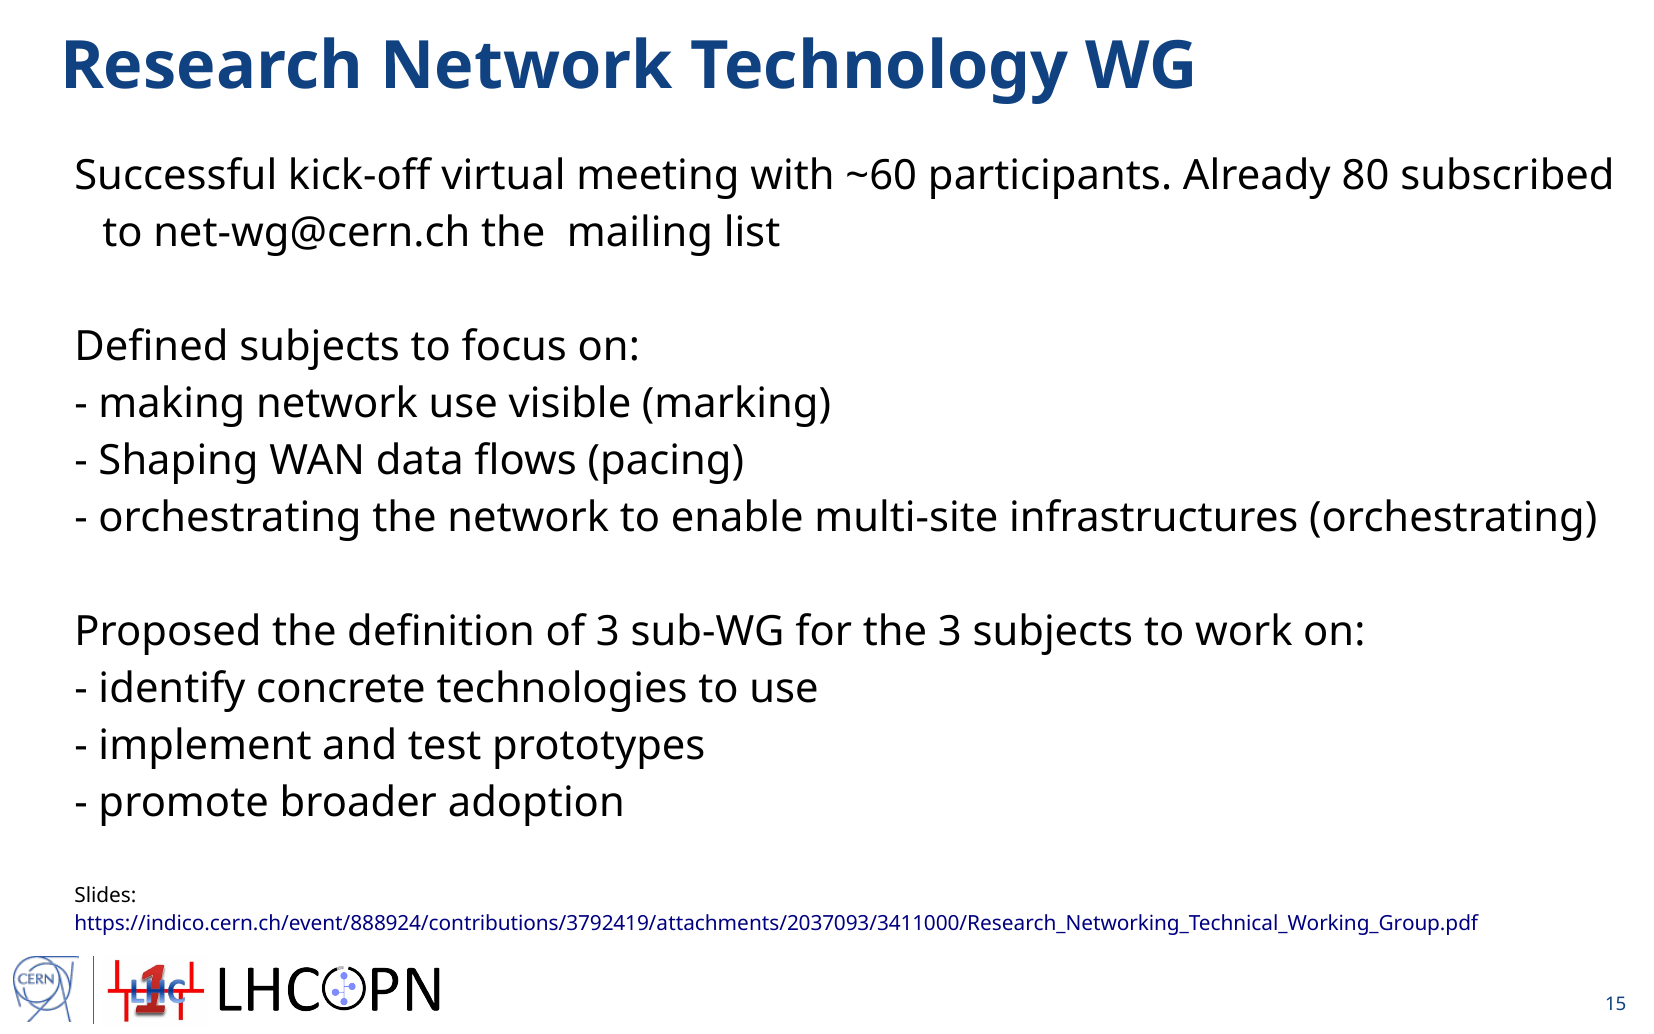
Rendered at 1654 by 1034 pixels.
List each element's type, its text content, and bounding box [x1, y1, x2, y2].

text_box Successful kick-off virtual meeting with ~60 participants. Already 80 subscribed to net-wg@cern.ch the mailing list Defined subjects to focus on: - making network use visible (marking) - Shaping WAN data flows (pacing) - orchestrating the network to enable multi-site infrastructures (orchestrating) Proposed the definition of 3 sub-WG for the 3 subjects to work on: - identify concrete technologies to use - implement and test prototypes - promote broader adoption Slides: https://indico.cern.ch/event/888924/contributions/3792419/attachments/2037093/3411000/Research_Networking_Technical_Working_Group.pdf [59, 137, 1639, 1034]
title Research Network Technology WG [60, 0, 1528, 137]
picture [13, 956, 59, 1032]
